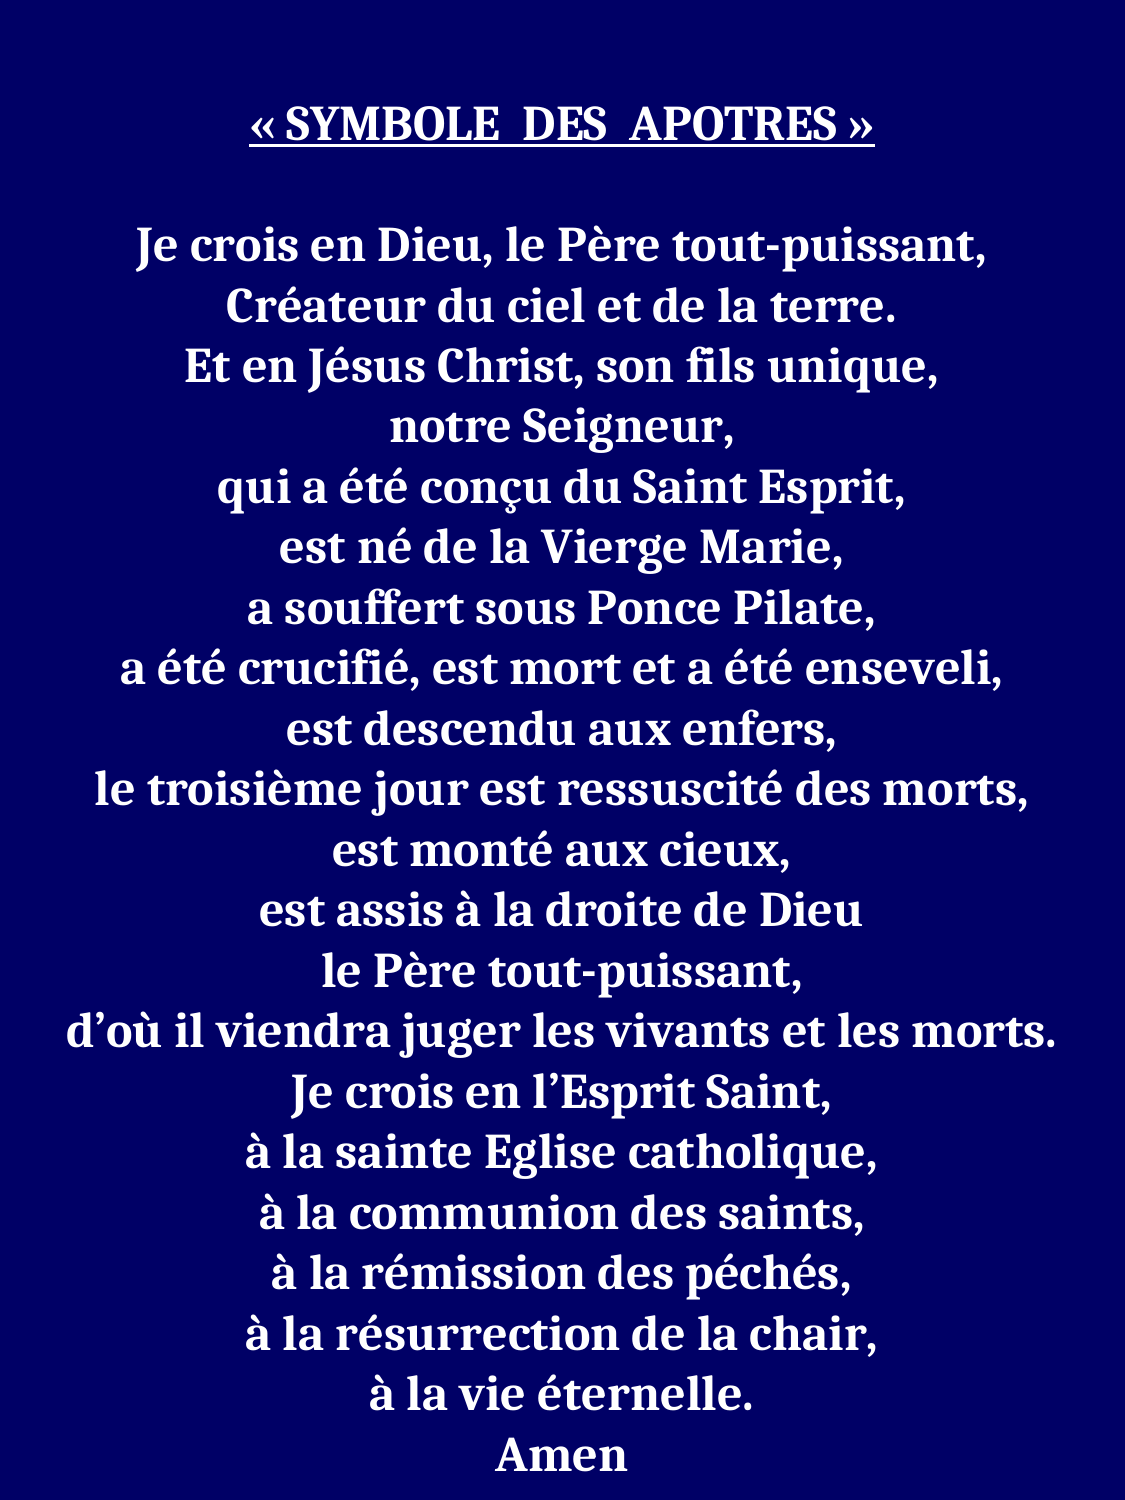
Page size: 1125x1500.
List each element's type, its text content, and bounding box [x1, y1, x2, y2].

text_box « SYMBOLE DES APOTRES » Je crois en Dieu, le Père tout-puissant, Créateur du ciel et de la terre. Et en Jésus Christ, son fils unique, notre Seigneur, qui a été conçu du Saint Esprit, est né de la Vierge Marie, a souffert sous Ponce Pilate, a été crucifié, est mort et a été enseveli, est descendu aux enfers, le troisième jour est ressuscité des morts, est monté aux cieux, est assis à la droite de Dieu le Père tout-puissant, d’où il viendra juger les vivants et les morts. Je crois en l’Esprit Saint, à la sainte Eglise catholique, à la communion des saints, à la rémission des péchés, à la résurrection de la chair, à la vie éternelle. Amen [42, 83, 1082, 1489]
